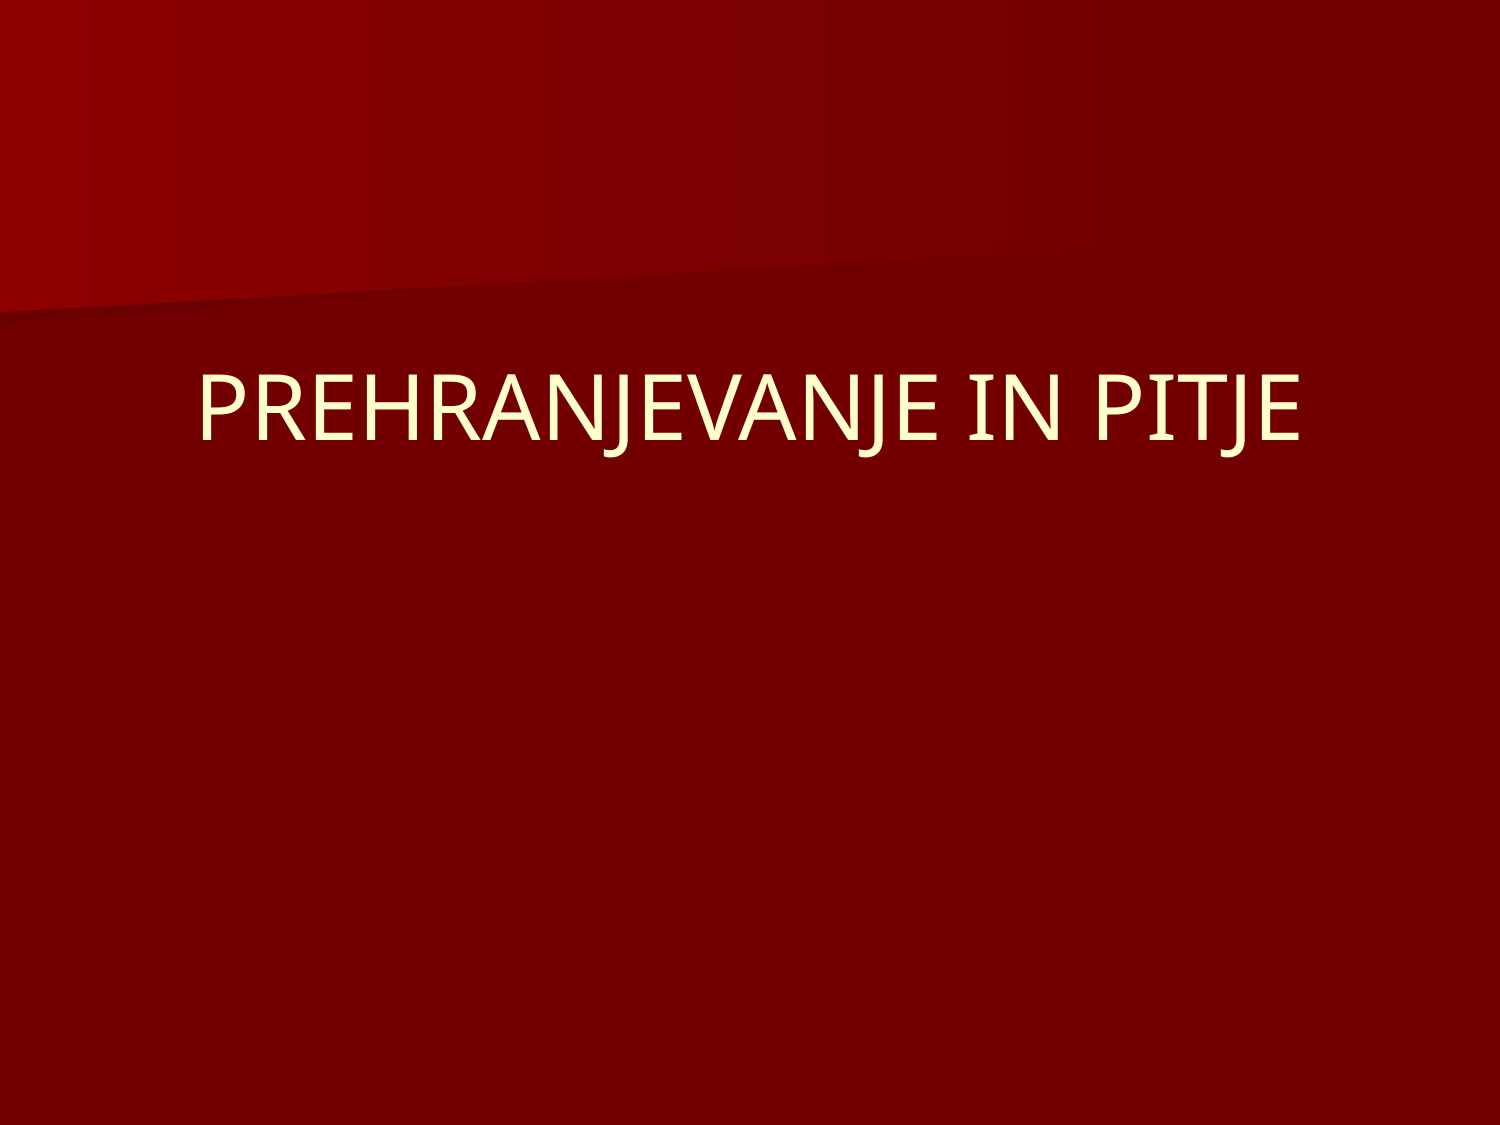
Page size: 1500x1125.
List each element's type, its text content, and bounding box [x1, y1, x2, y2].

title PREHRANJEVANJE IN PITJE [75, 45, 1425, 762]
